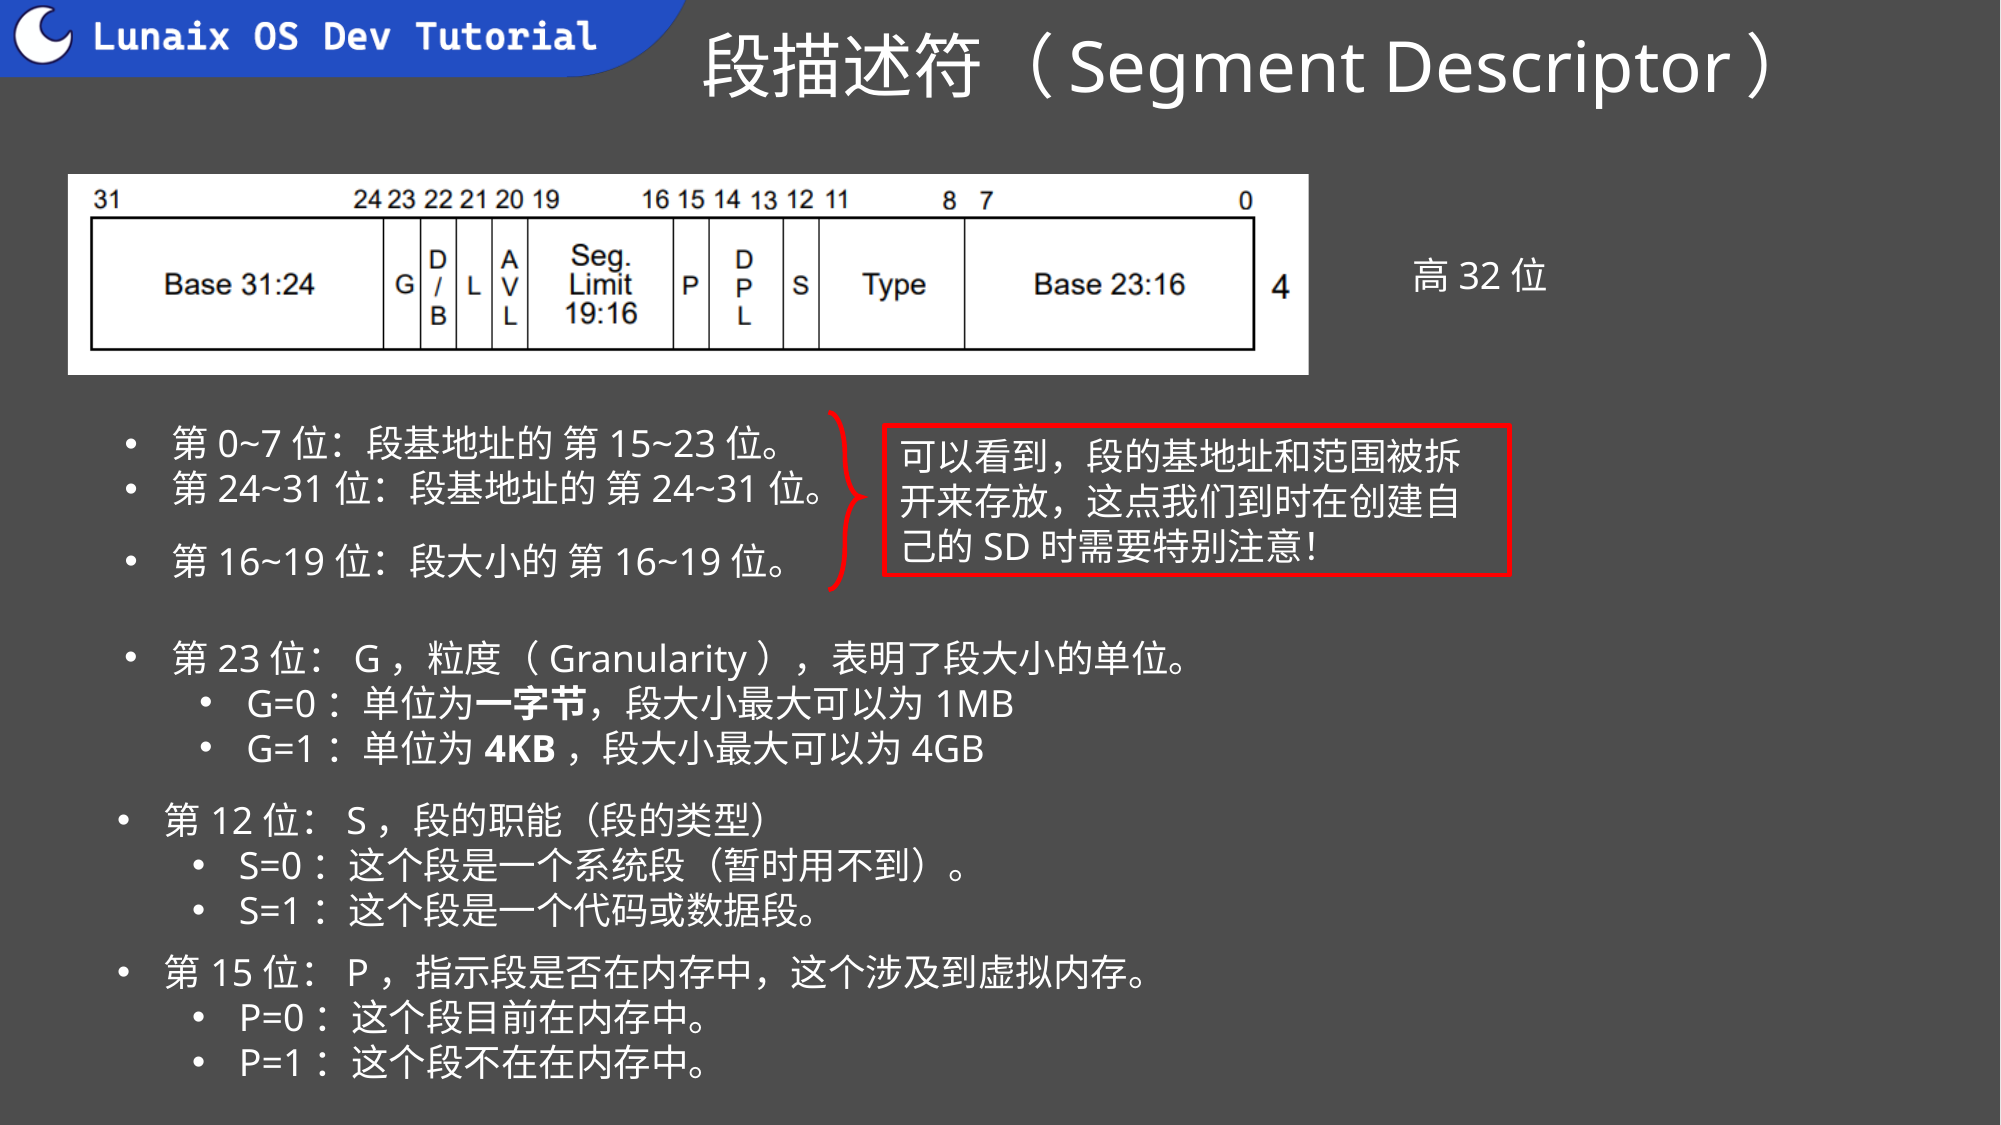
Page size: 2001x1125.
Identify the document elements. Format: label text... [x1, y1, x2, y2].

text_box 高32位 [1397, 244, 1734, 305]
text_box 第23位：G，粒度（Granularity），表明了段大小的单位。 G=0：单位为一字节，段大小最大可以为1MB G=1：单位为4KB，段大小最大可以为4GB [109, 627, 1351, 777]
text_box 第12位：S，段的职能（段的类型） S=0：这个段是一个系统段（暂时用不到）。 S=1：这个段是一个代码或数据段。 [102, 789, 1344, 940]
text_box 可以看到，段的基地址和范围被拆开来存放，这点我们到时在创建自己的SD时需要特别注意！ [884, 425, 1510, 576]
title 段描述符（Segment Descriptor） [686, 3, 2000, 137]
text_box 第0~7位：段基地址的 第15~23位。 第24~31位：段基地址的 第24~31位。 [109, 413, 845, 518]
picture [0, 0, 2001, 1125]
text_box 第15位：P，指示段是否在内存中，这个涉及到虚拟内存。 P=0：这个段目前在内存中。 P=1：这个段不在在内存中。 [102, 941, 1344, 1092]
text_box 第16~19位：段大小的 第16~19位。 [109, 530, 842, 591]
